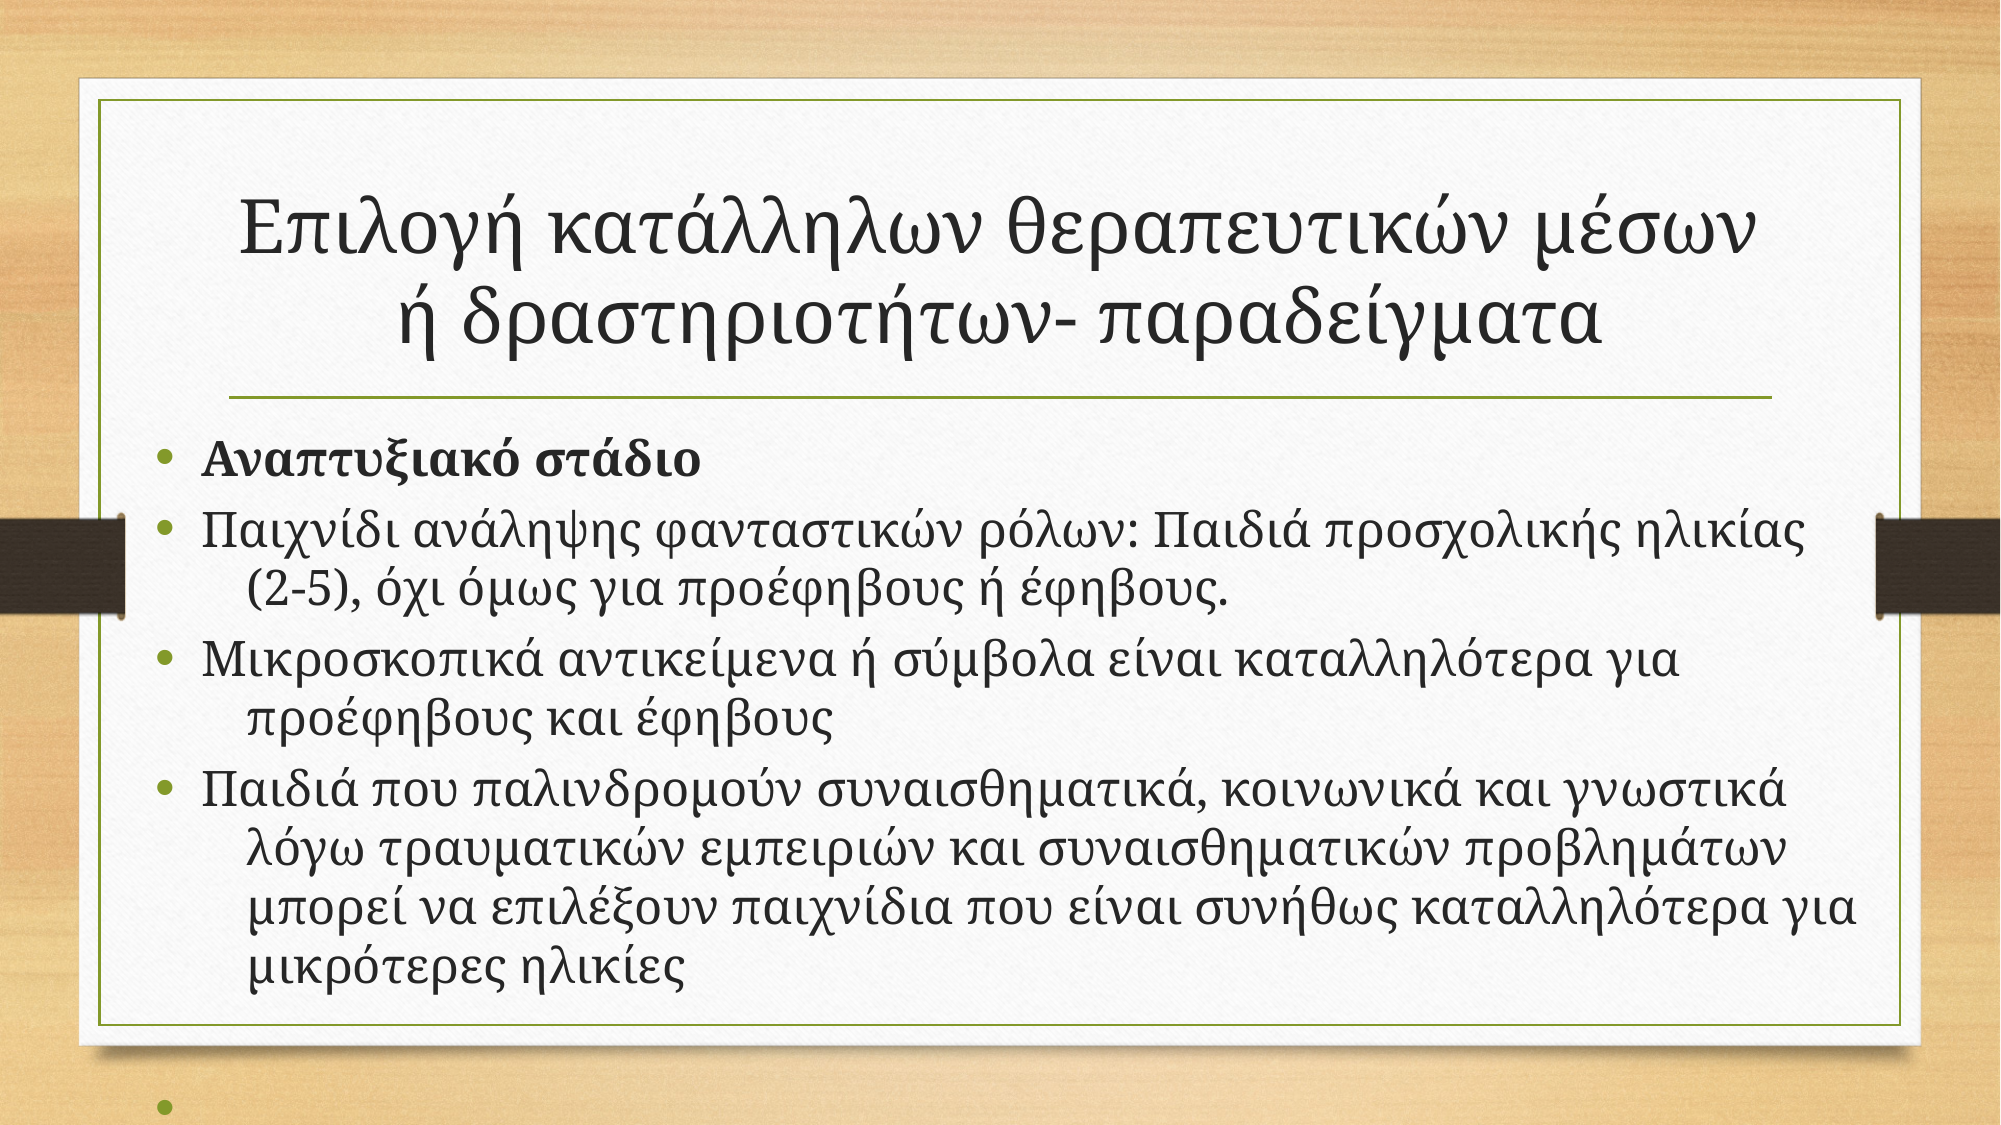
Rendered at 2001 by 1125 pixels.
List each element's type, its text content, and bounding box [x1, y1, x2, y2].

title Επιλογή κατάλληλων θεραπευτικών μέσων ή δραστηριοτήτων- παραδείγματα [212, 161, 1788, 376]
list Αναπτυξιακό στάδιο Παιχνίδι ανάληψης φανταστικών ρόλων: Παιδιά προσχολικής ηλικίας (2-5), όχι όμως για προέφηβους ή έφηβους. Μικροσκοπικά αντικείμενα ή σύμβολα είναι καταλληλότερα για προέφηβους και έφηβους Παιδιά που παλινδρομούν συναισθηματικά, κοινωνικά και γνωστικά λόγω τραυματικών εμπειριών και συναισθηματικών προβλημάτων μπορεί να επιλέξουν παιχνίδια που είναι συνήθως καταλληλότερα για μικρότερες ηλικίες [140, 419, 1891, 1006]
